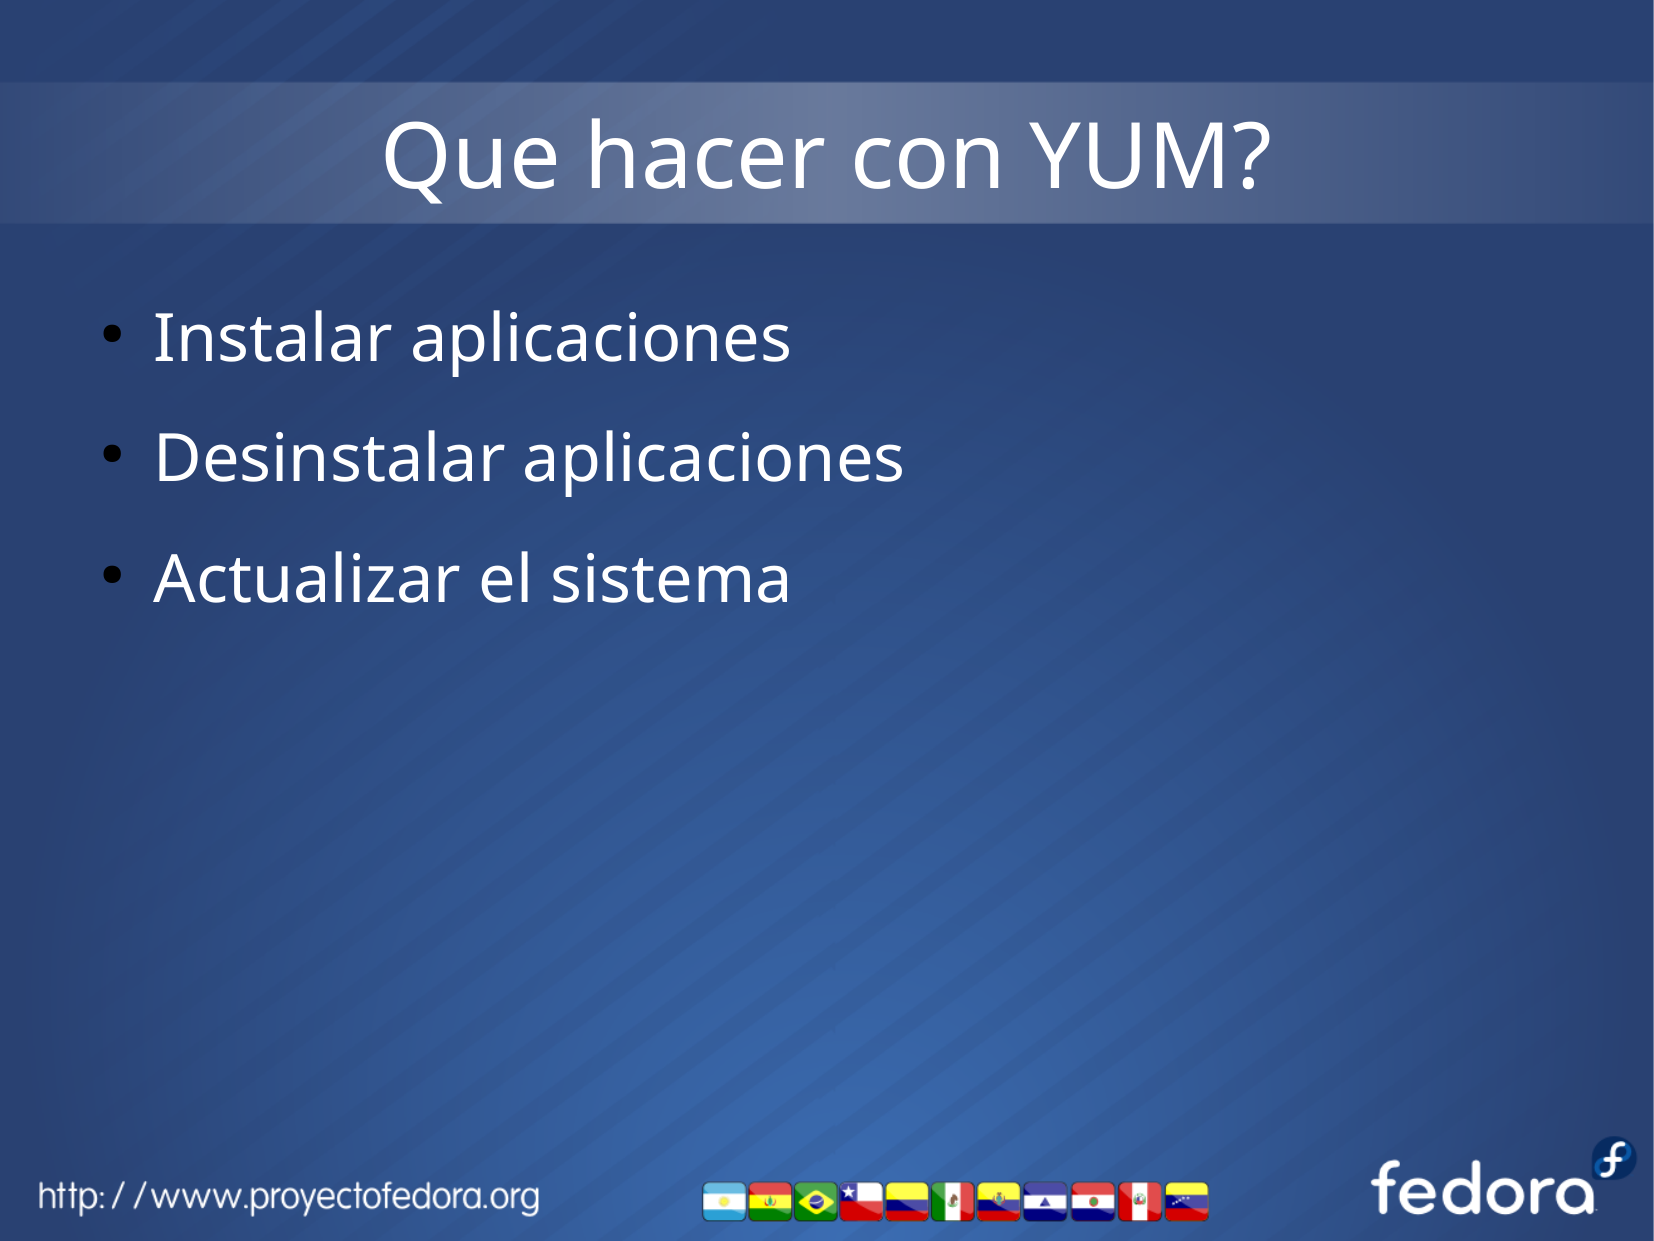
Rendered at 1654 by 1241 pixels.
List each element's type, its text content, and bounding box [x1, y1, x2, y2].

list Instalar aplicaciones Desinstalar aplicaciones Actualizar el sistema [82, 290, 1571, 1094]
picture [0, 0, 1654, 1241]
title Que hacer con YUM? [82, 49, 1571, 257]
